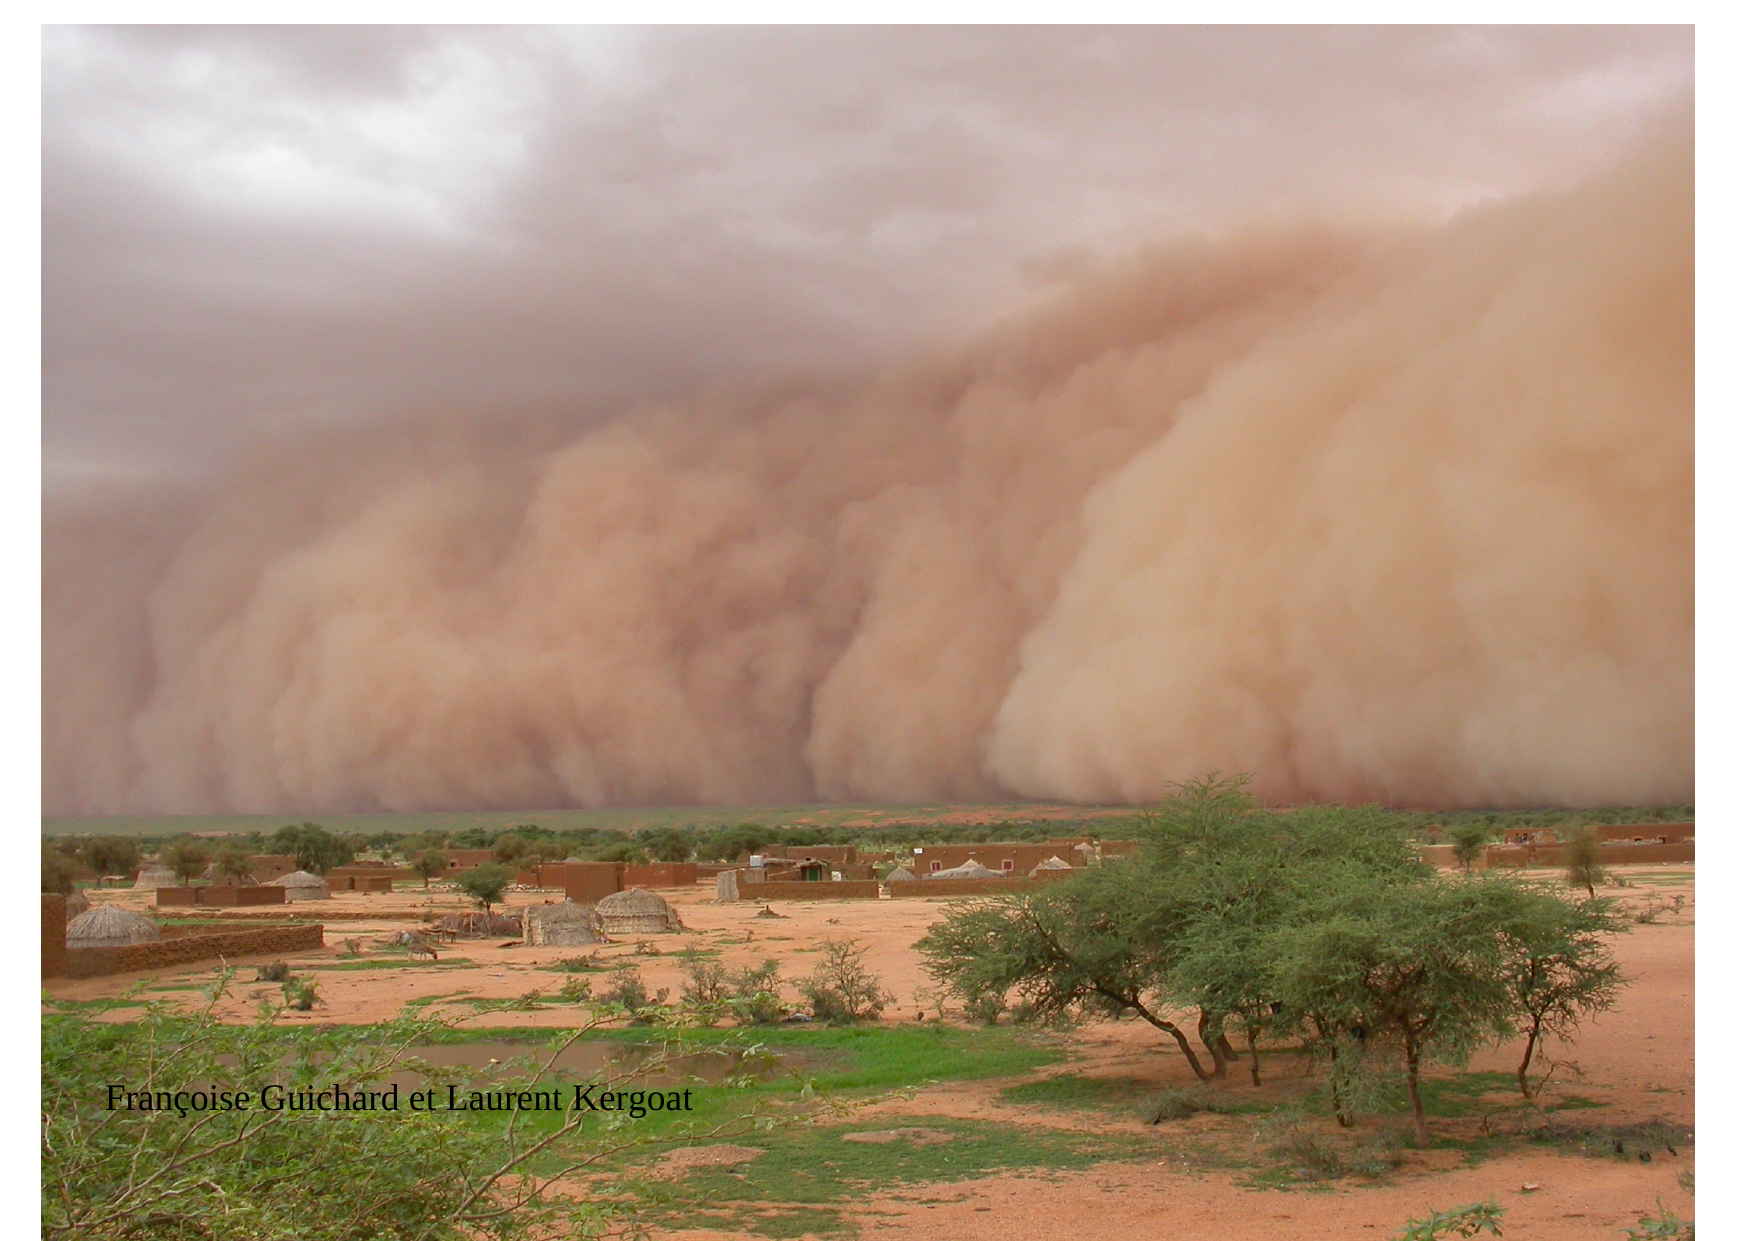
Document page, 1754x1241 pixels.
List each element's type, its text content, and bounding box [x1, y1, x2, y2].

picture [41, 24, 1695, 1241]
text_box Françoise Guichard et Laurent Kergoat [104, 1074, 695, 1122]
